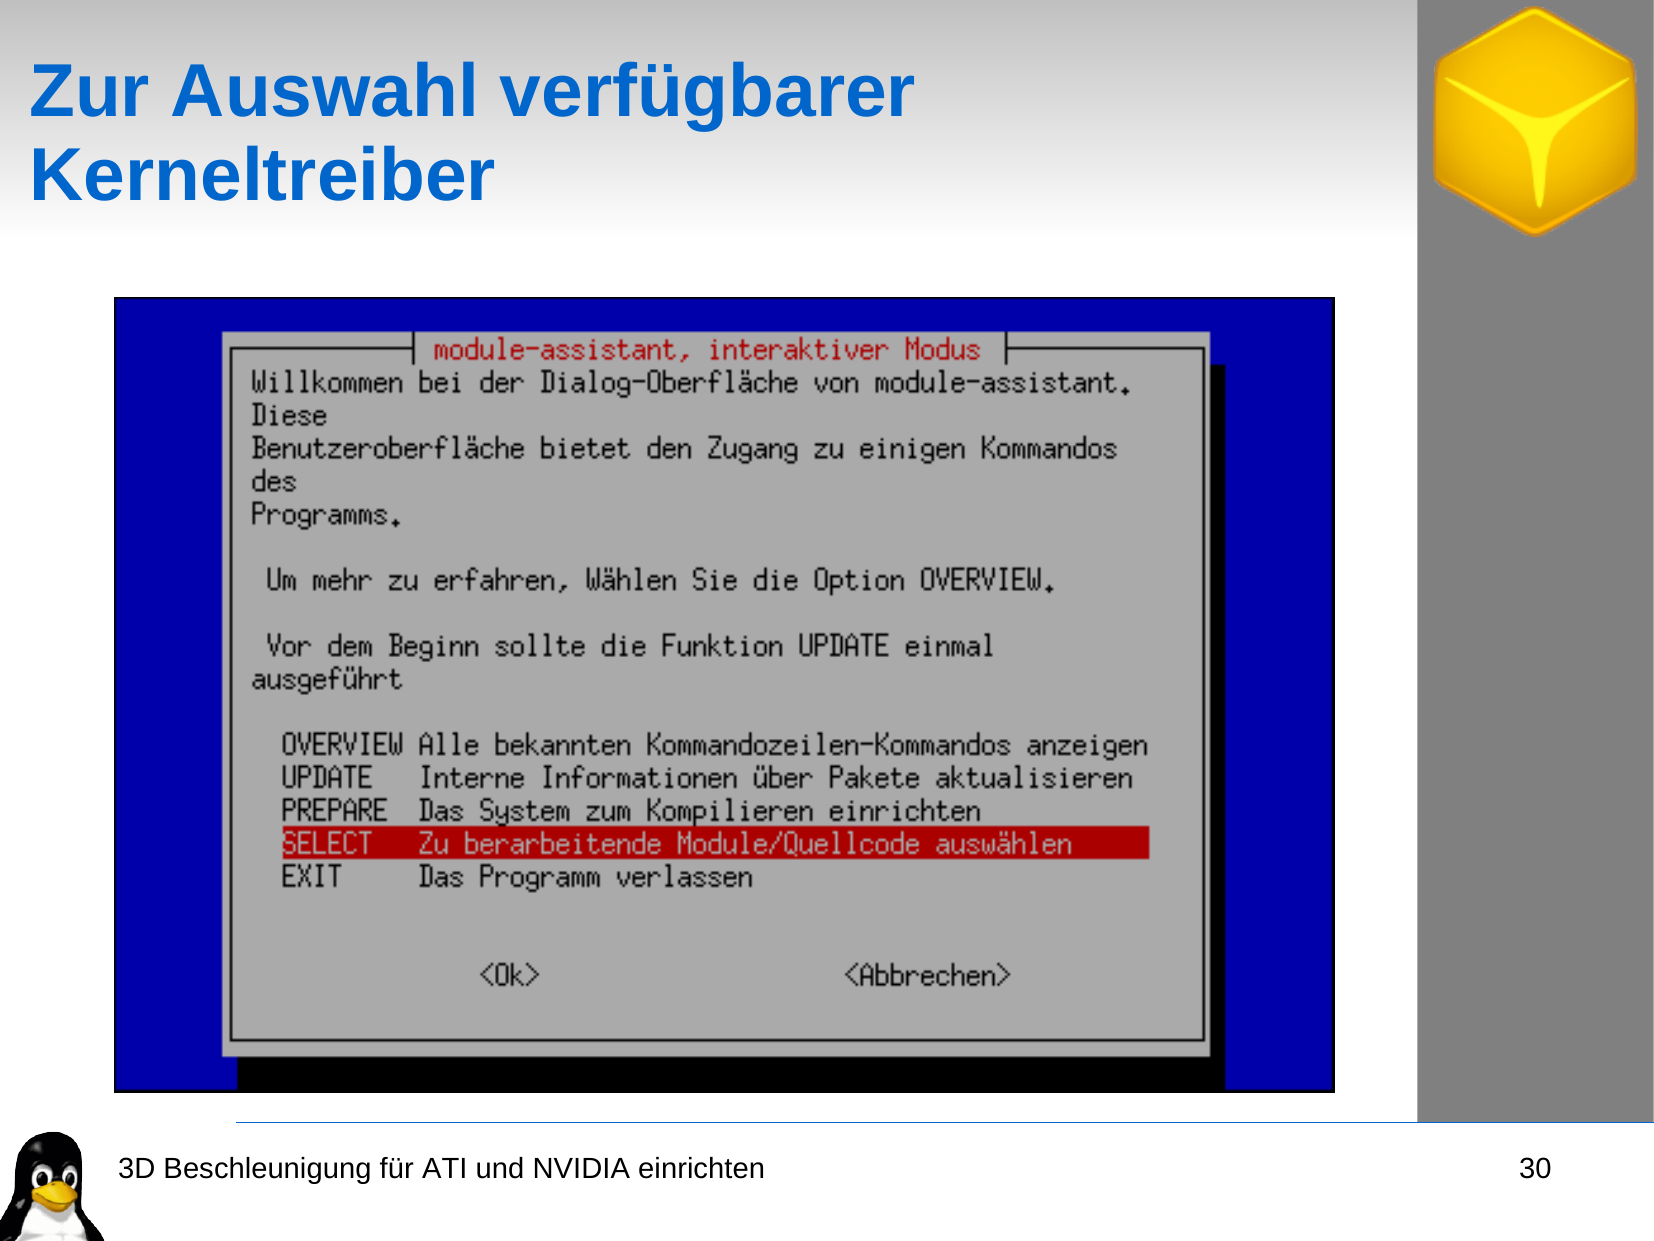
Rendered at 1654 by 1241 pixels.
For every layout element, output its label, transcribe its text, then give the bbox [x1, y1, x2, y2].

picture [139, 1160, 148, 1176]
title Zur Auswahl verfügbarer Kerneltreiber [29, 29, 1388, 237]
picture [1433, 6, 1638, 237]
picture [114, 297, 1335, 1093]
picture [0, 1121, 148, 1241]
